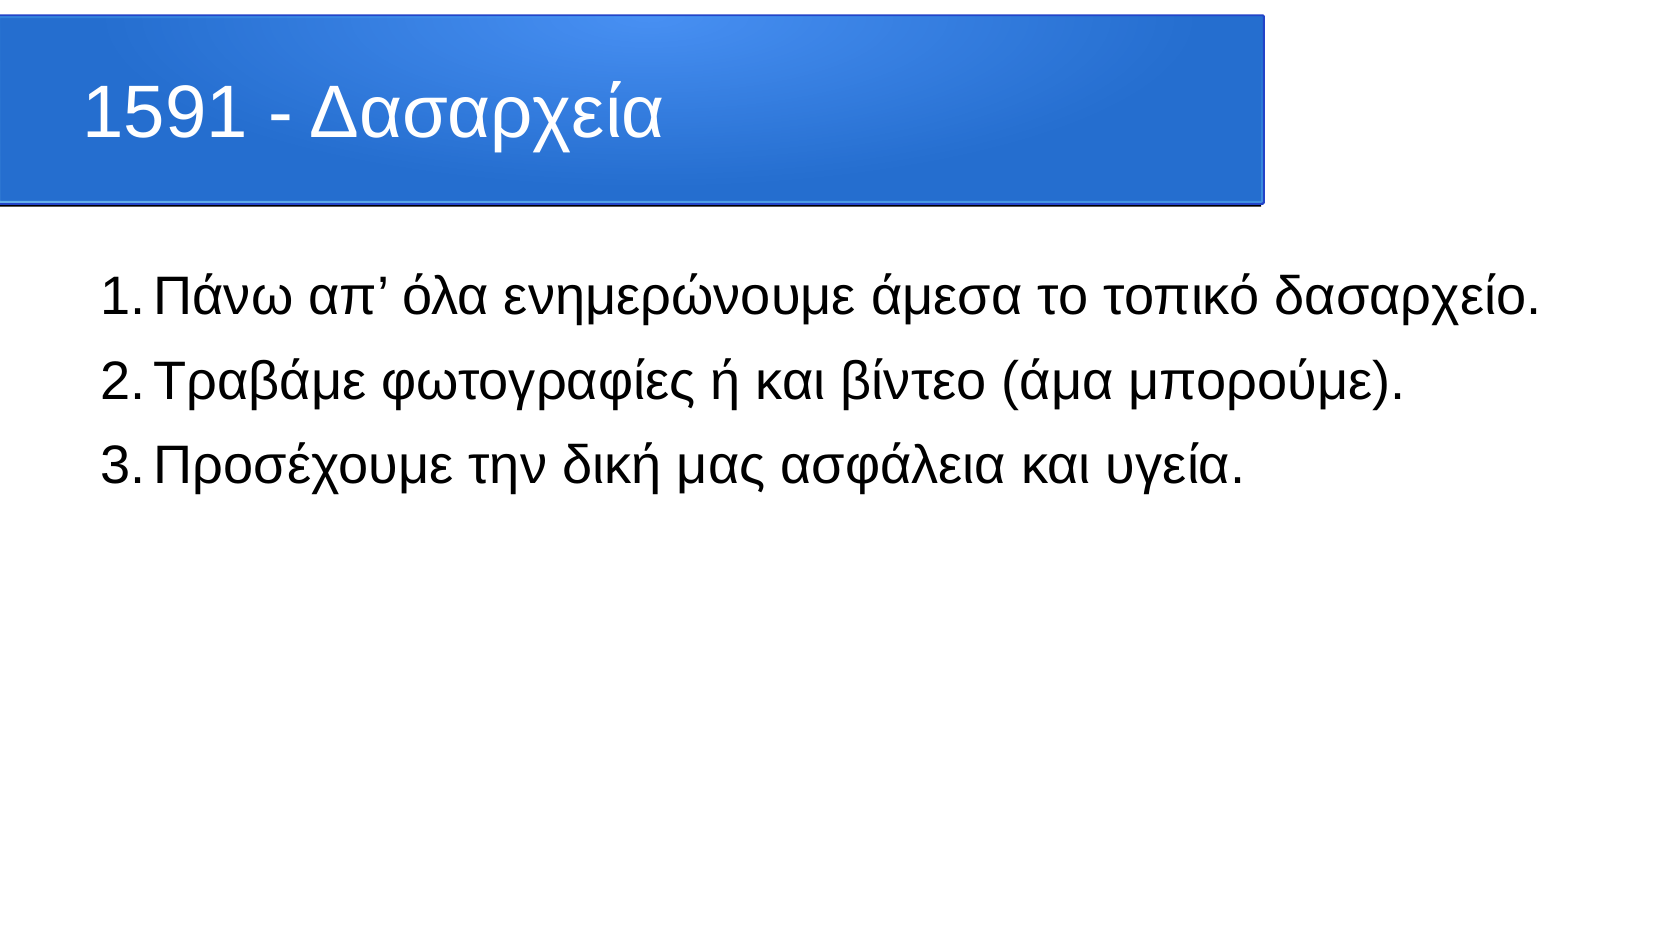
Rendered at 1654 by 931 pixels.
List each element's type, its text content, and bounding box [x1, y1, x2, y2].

title 1591 - Δασαρχεία [82, 35, 1235, 189]
list Πάνω απ’ όλα ενημερώνουμε άμεσα το τοπικό δασαρχείο. Τραβάμε φωτογραφίες ή και βίντεο (άμα μπορούμε). Προσέχουμε την δική μας ασφάλεια και υγεία. [82, 265, 1571, 806]
